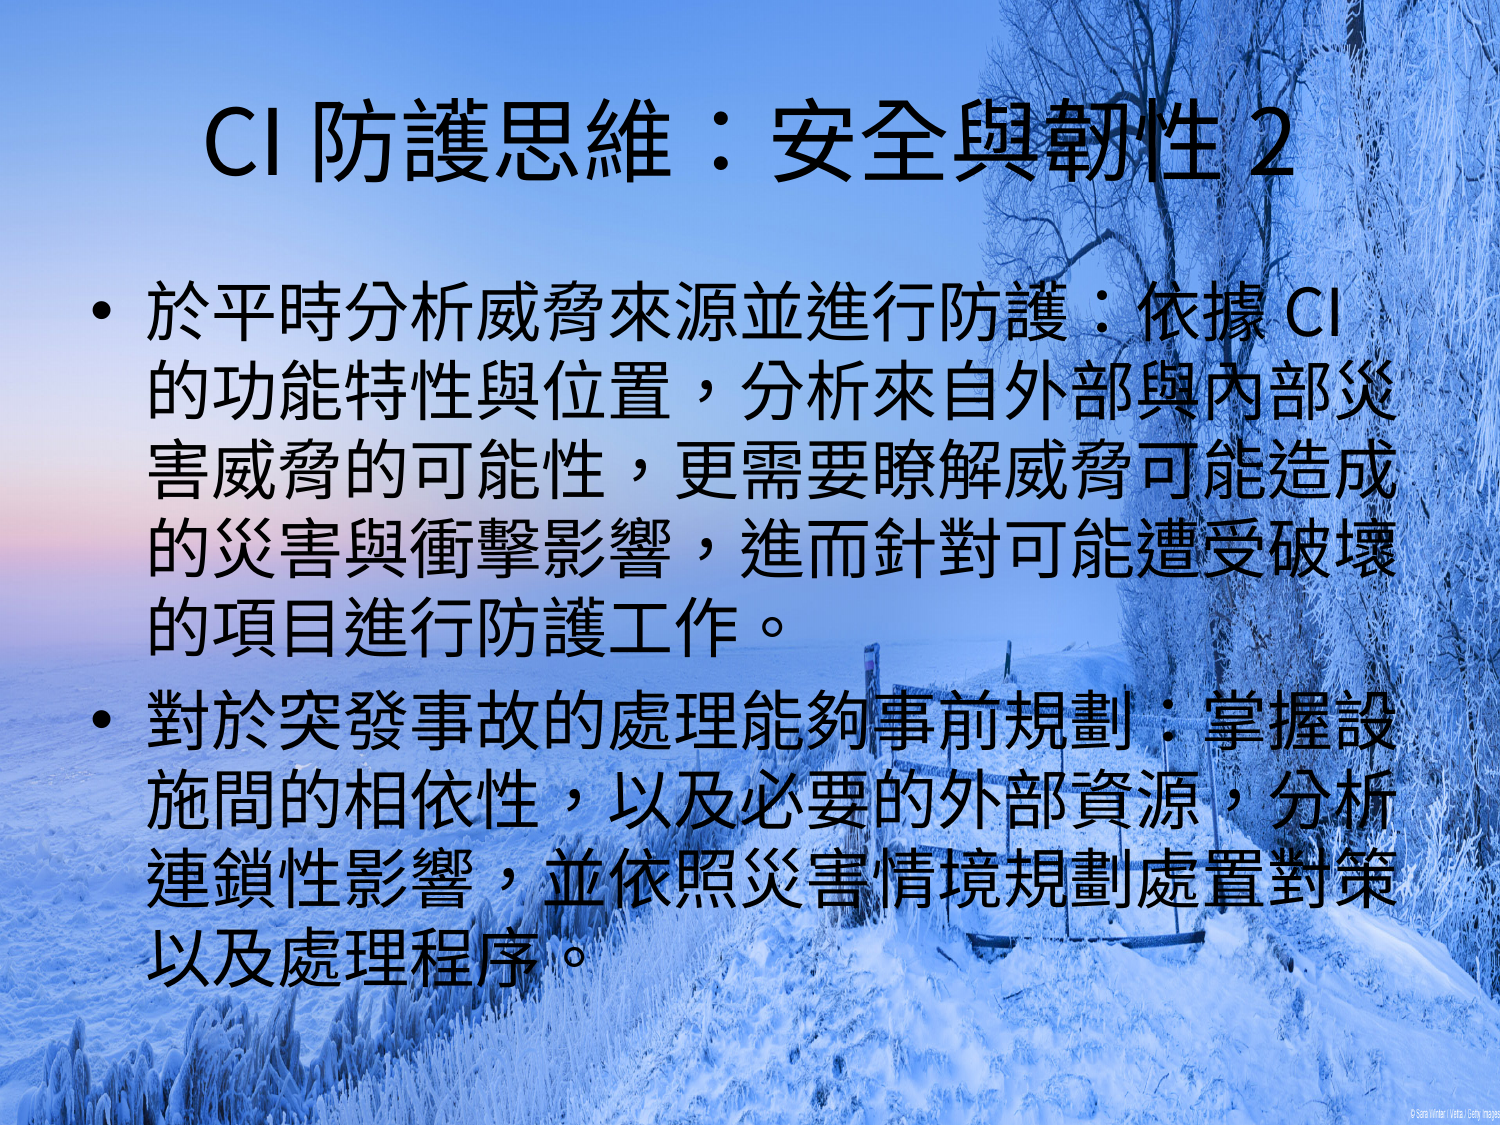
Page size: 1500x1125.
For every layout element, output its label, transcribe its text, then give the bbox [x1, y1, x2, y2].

title CI防護思維：安全與韌性2 [75, 45, 1425, 233]
picture [0, 0, 1500, 1125]
list 於平時分析威脅來源並進行防護：依據CI 的功能特性與位置，分析來自外部與內部災害威脅的可能性，更需要瞭解威脅可能造成的災害與衝擊影響，進而針對可能遭受破壞的項目進行防護工作。 對於突發事故的處理能夠事前規劃：掌握設施間的相依性，以及必要的外部資源，分析連鎖性影響，並依照災害情境規劃處置對策以及處理程序。 [75, 262, 1425, 1005]
